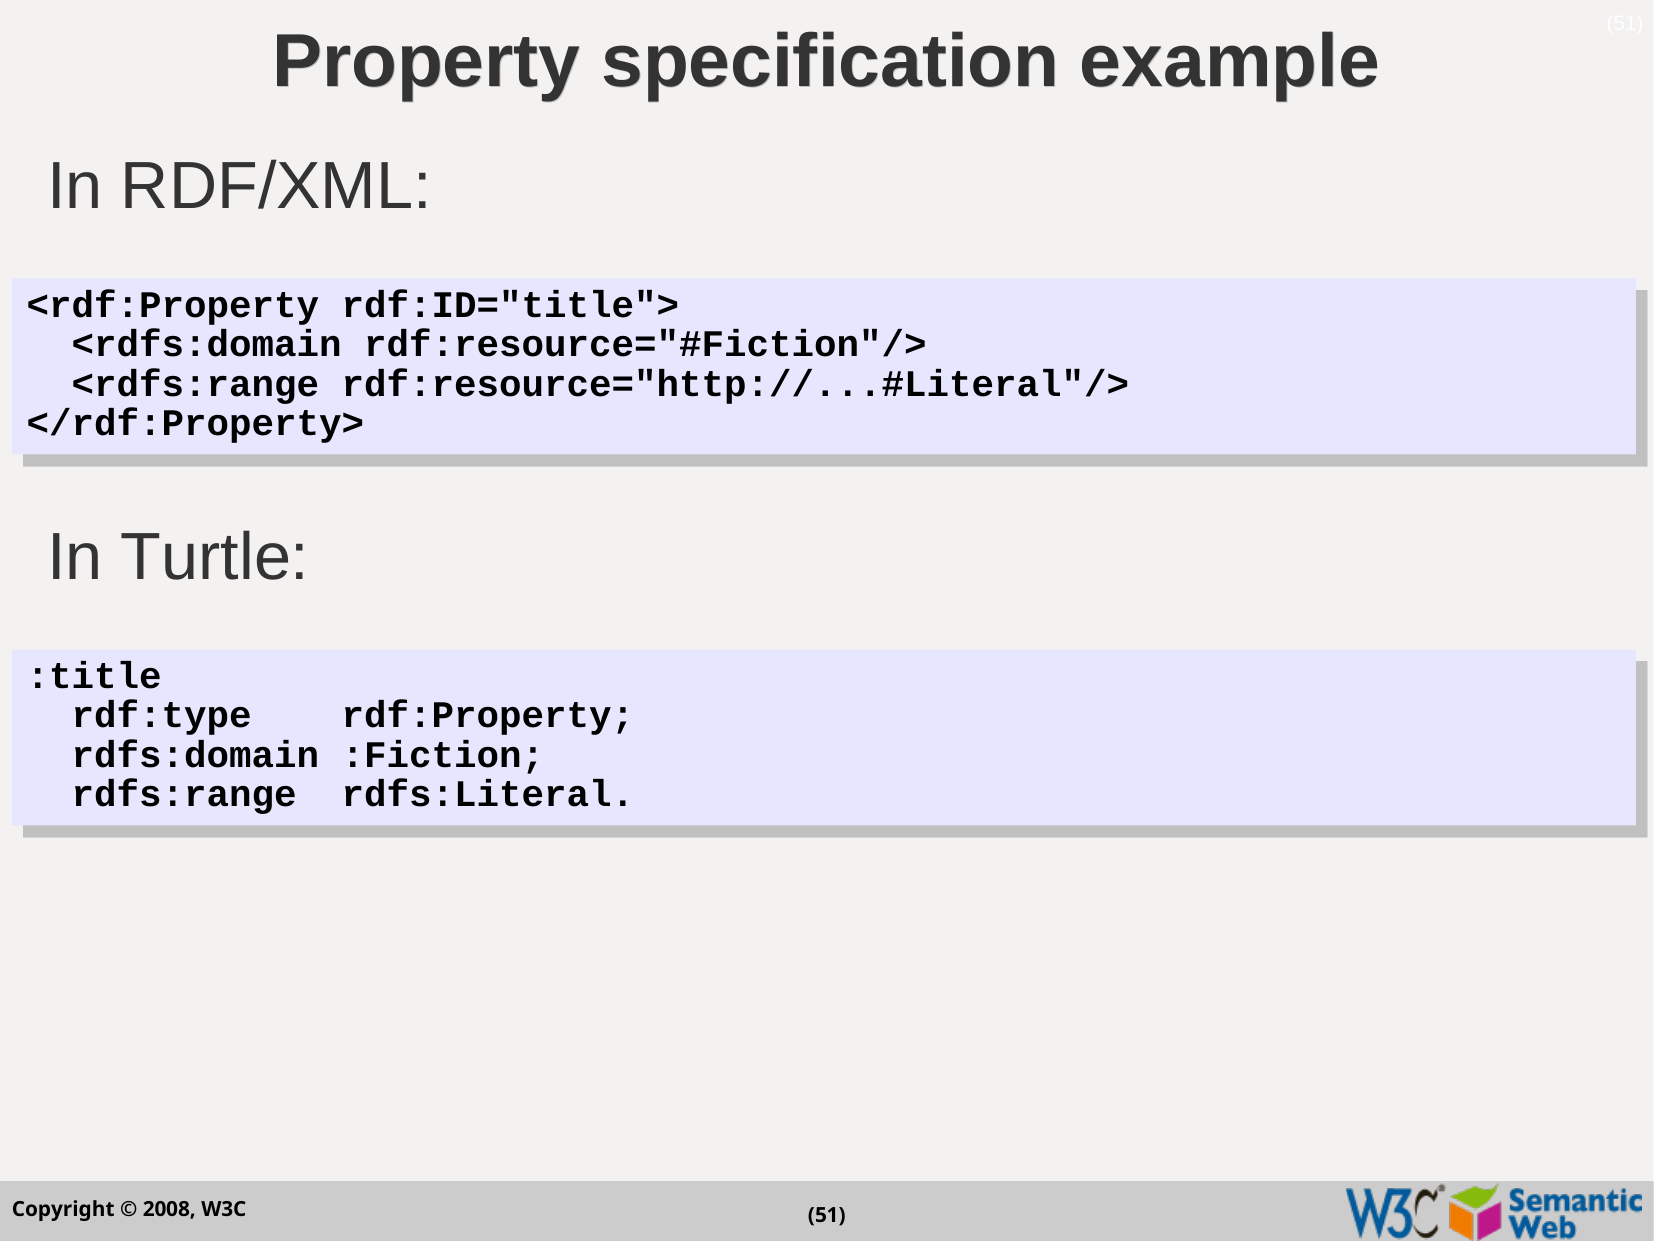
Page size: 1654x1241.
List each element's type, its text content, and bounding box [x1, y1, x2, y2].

text_box <rdf:Property rdf:ID="title"> <rdfs:domain rdf:resource="#Fiction"/> <rdfs:range rdf:resource="http://...#Literal"/> </rdf:Property> [11, 278, 1636, 455]
text_box :title rdf:type rdf:Property; rdfs:domain :Fiction; rdfs:range rdfs:Literal. [11, 649, 1636, 826]
picture [1346, 1181, 1642, 1241]
list In RDF/XML: [29, 147, 1624, 237]
list In Turtle: [29, 519, 1624, 609]
title Property specification example [0, 0, 1654, 119]
